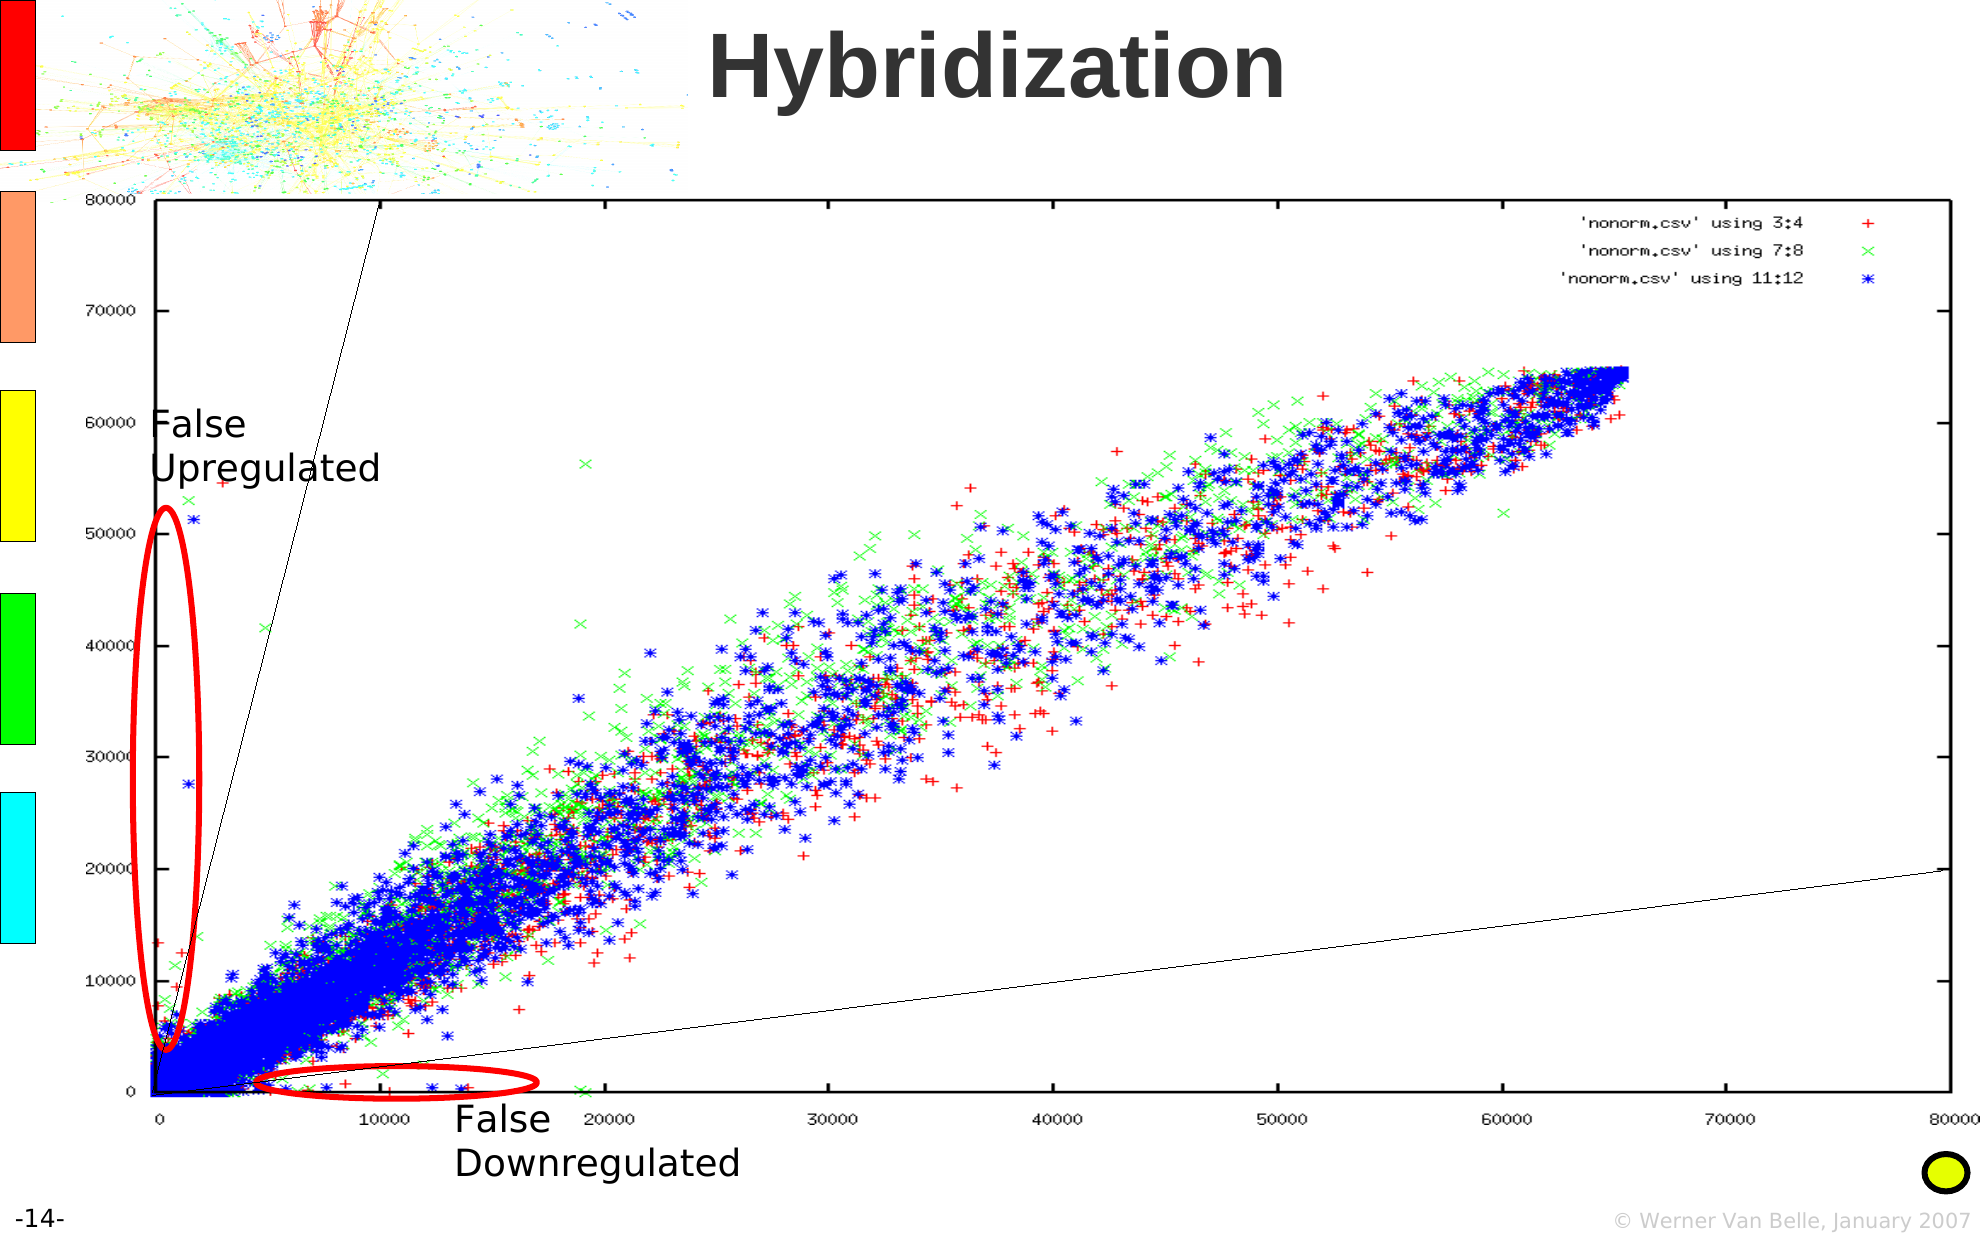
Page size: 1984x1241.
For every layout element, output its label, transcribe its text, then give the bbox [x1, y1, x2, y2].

picture [86, 194, 1980, 1126]
text_box False Downregulated [439, 1090, 813, 1193]
title Hybridization [150, 0, 1845, 133]
text_box [1924, 1153, 1968, 1192]
title Gene Expression [0, 0, 688, 203]
picture [261, 1070, 532, 1095]
text_box False Upregulated [134, 395, 443, 498]
